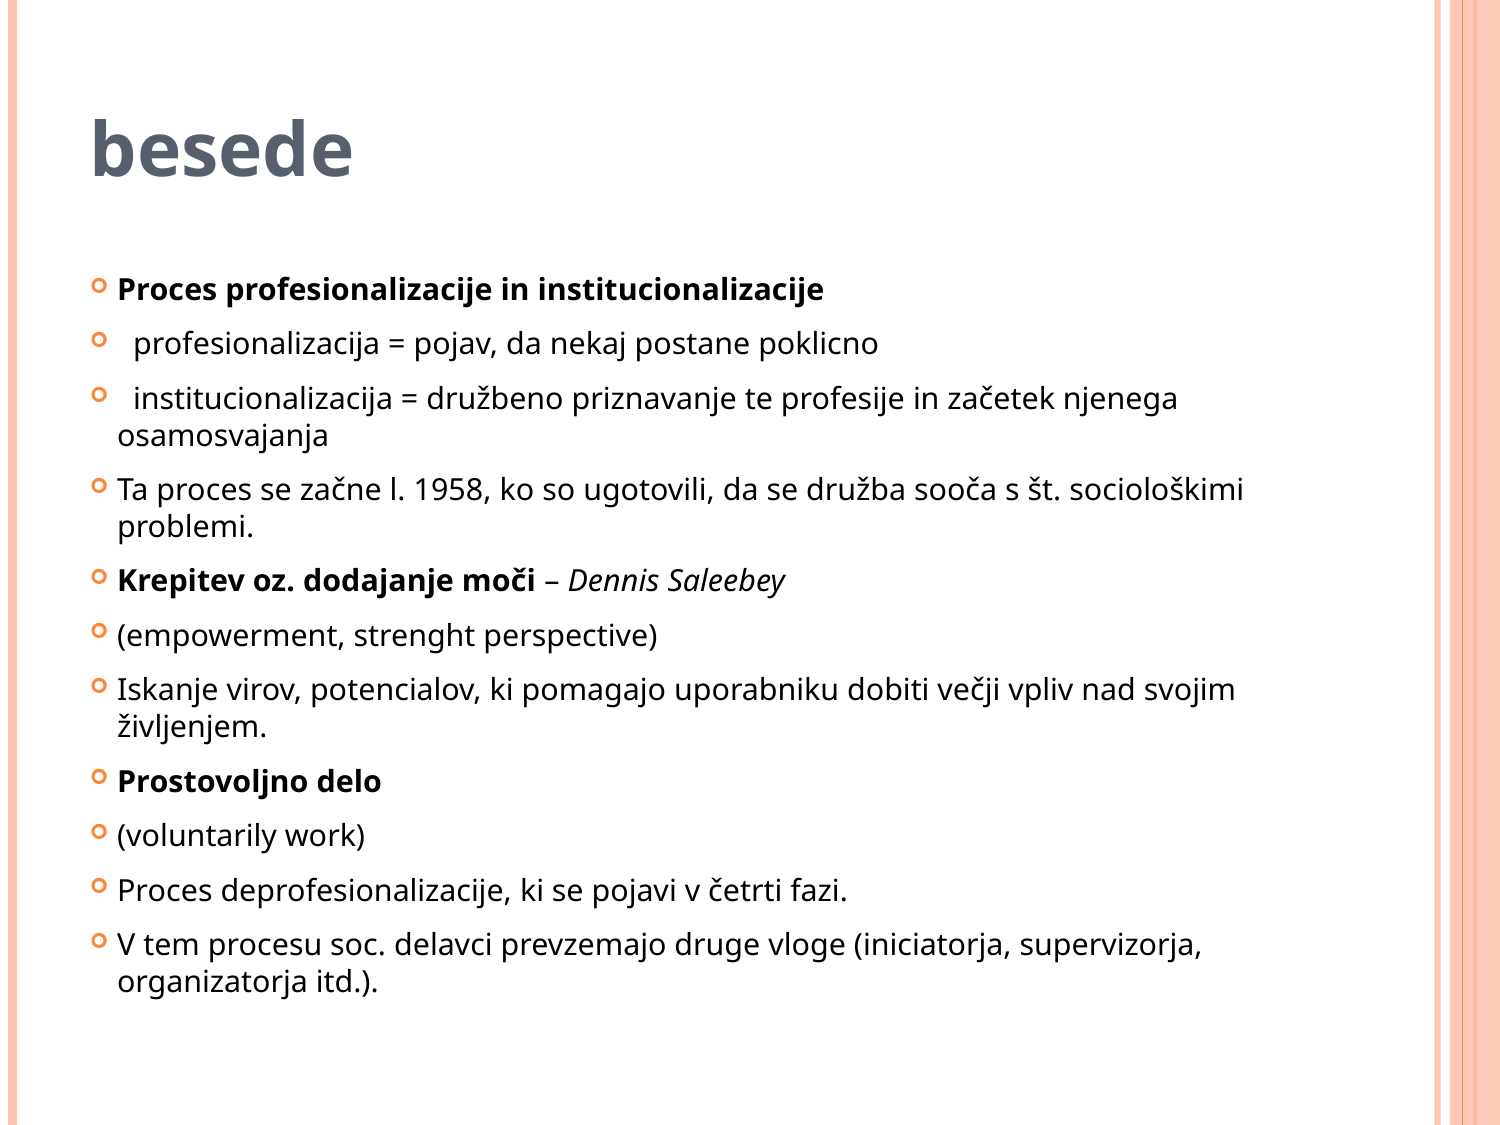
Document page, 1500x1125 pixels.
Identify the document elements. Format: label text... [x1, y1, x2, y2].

title besede [75, 45, 1300, 200]
list Proces profesionalizacije in institucionalizacije profesionalizacija = pojav, da nekaj postane poklicno institucionalizacija = družbeno priznavanje te profesije in začetek njenega osamosvajanja Ta proces se začne l. 1958, ko so ugotovili, da se družba sooča s št. sociološkimi problemi. Krepitev oz. dodajanje moči – Dennis Saleebey (empowerment, strenght perspective) Iskanje virov, potencialov, ki pomagajo uporabniku dobiti večji vpliv nad svojim življenjem. Prostovoljno delo (voluntarily work) Proces deprofesionalizacije, ki se pojavi v četrti fazi. V tem procesu soc. delavci prevzemajo druge vloge (iniciatorja, supervizorja, organizatorja itd.). [75, 262, 1300, 1062]
